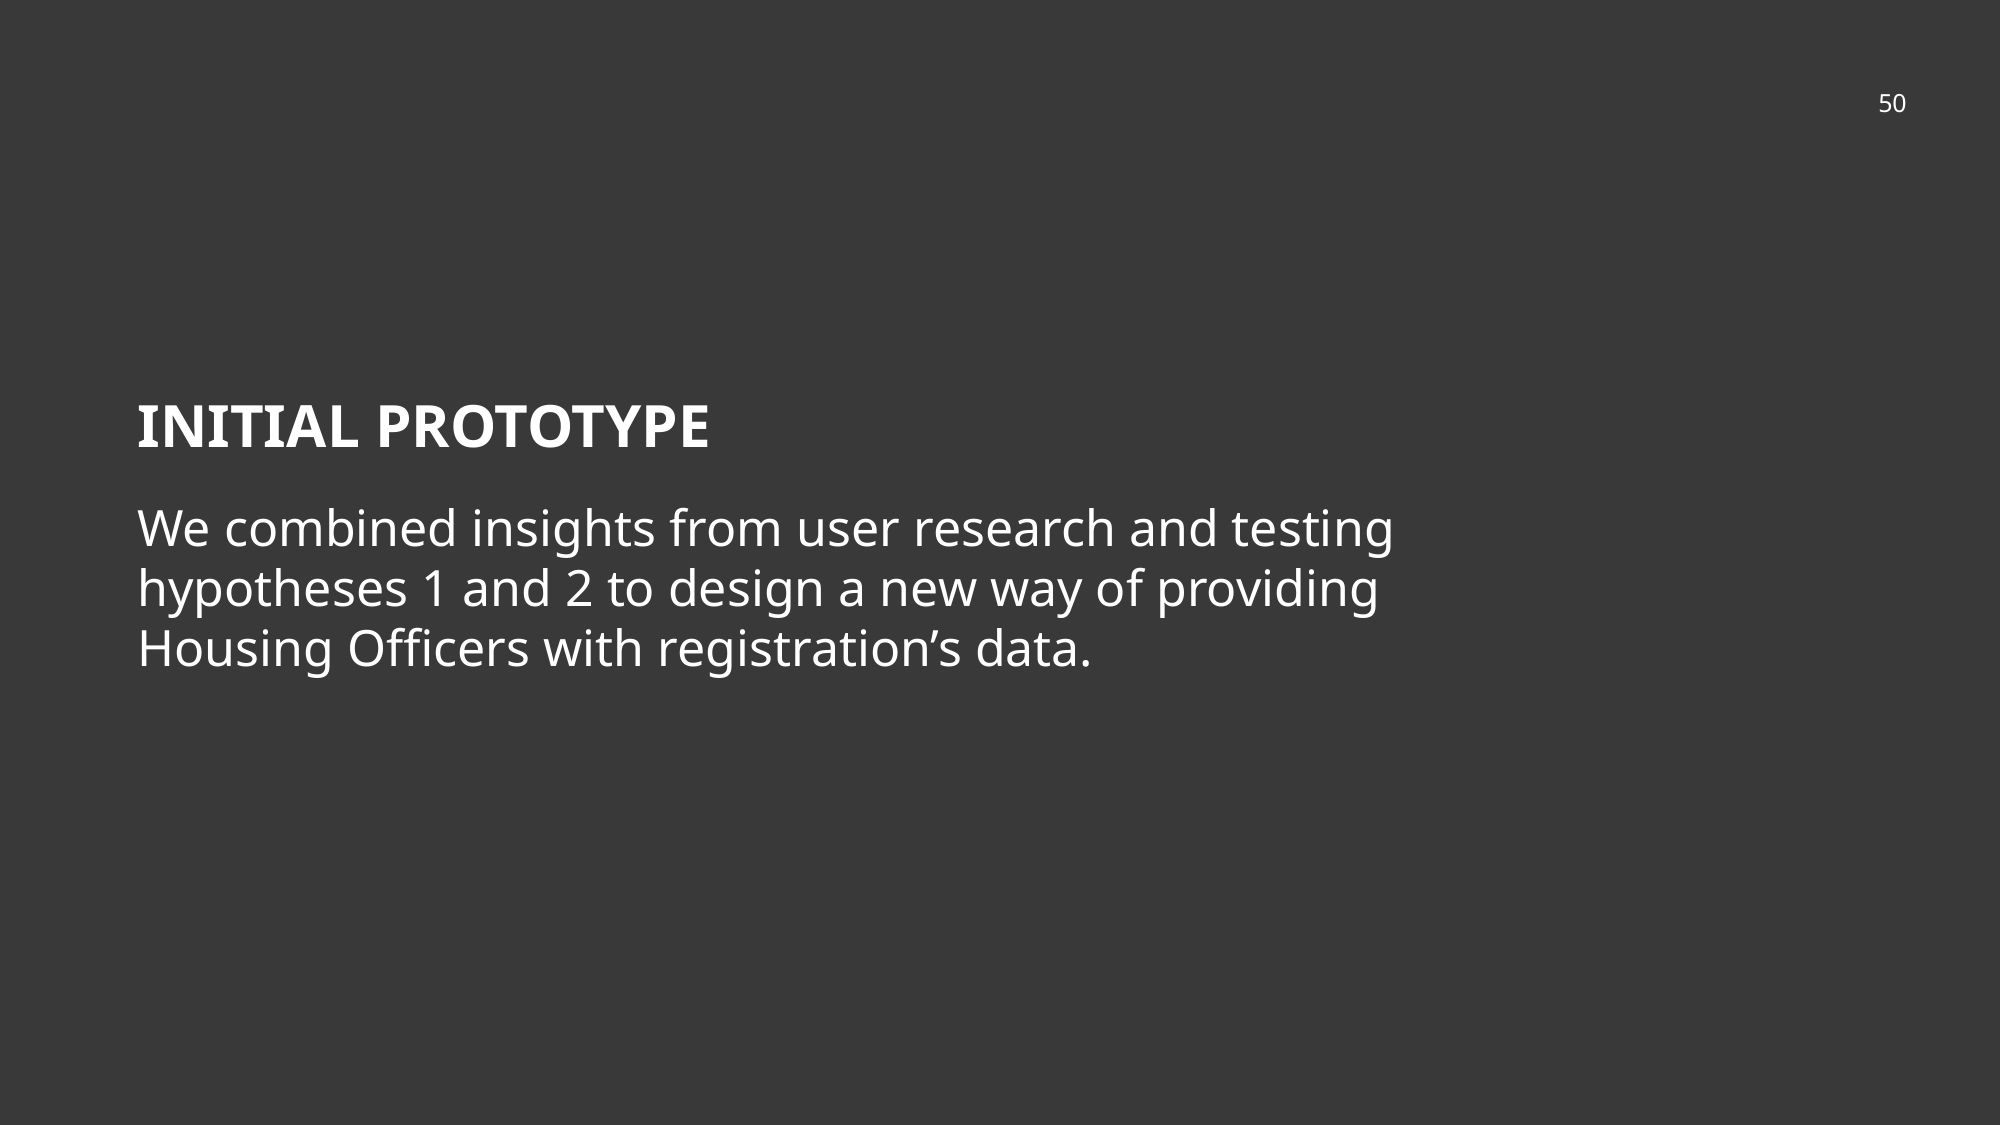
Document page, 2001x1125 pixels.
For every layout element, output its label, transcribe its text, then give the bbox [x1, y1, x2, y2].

slide_number <number> [1850, 87, 1907, 148]
text_box INITIAL PROTOTYPE We combined insights from user research and testing hypotheses 1 and 2 to design a new way of providing Housing Officers with registration’s data. [137, 0, 1505, 1125]
